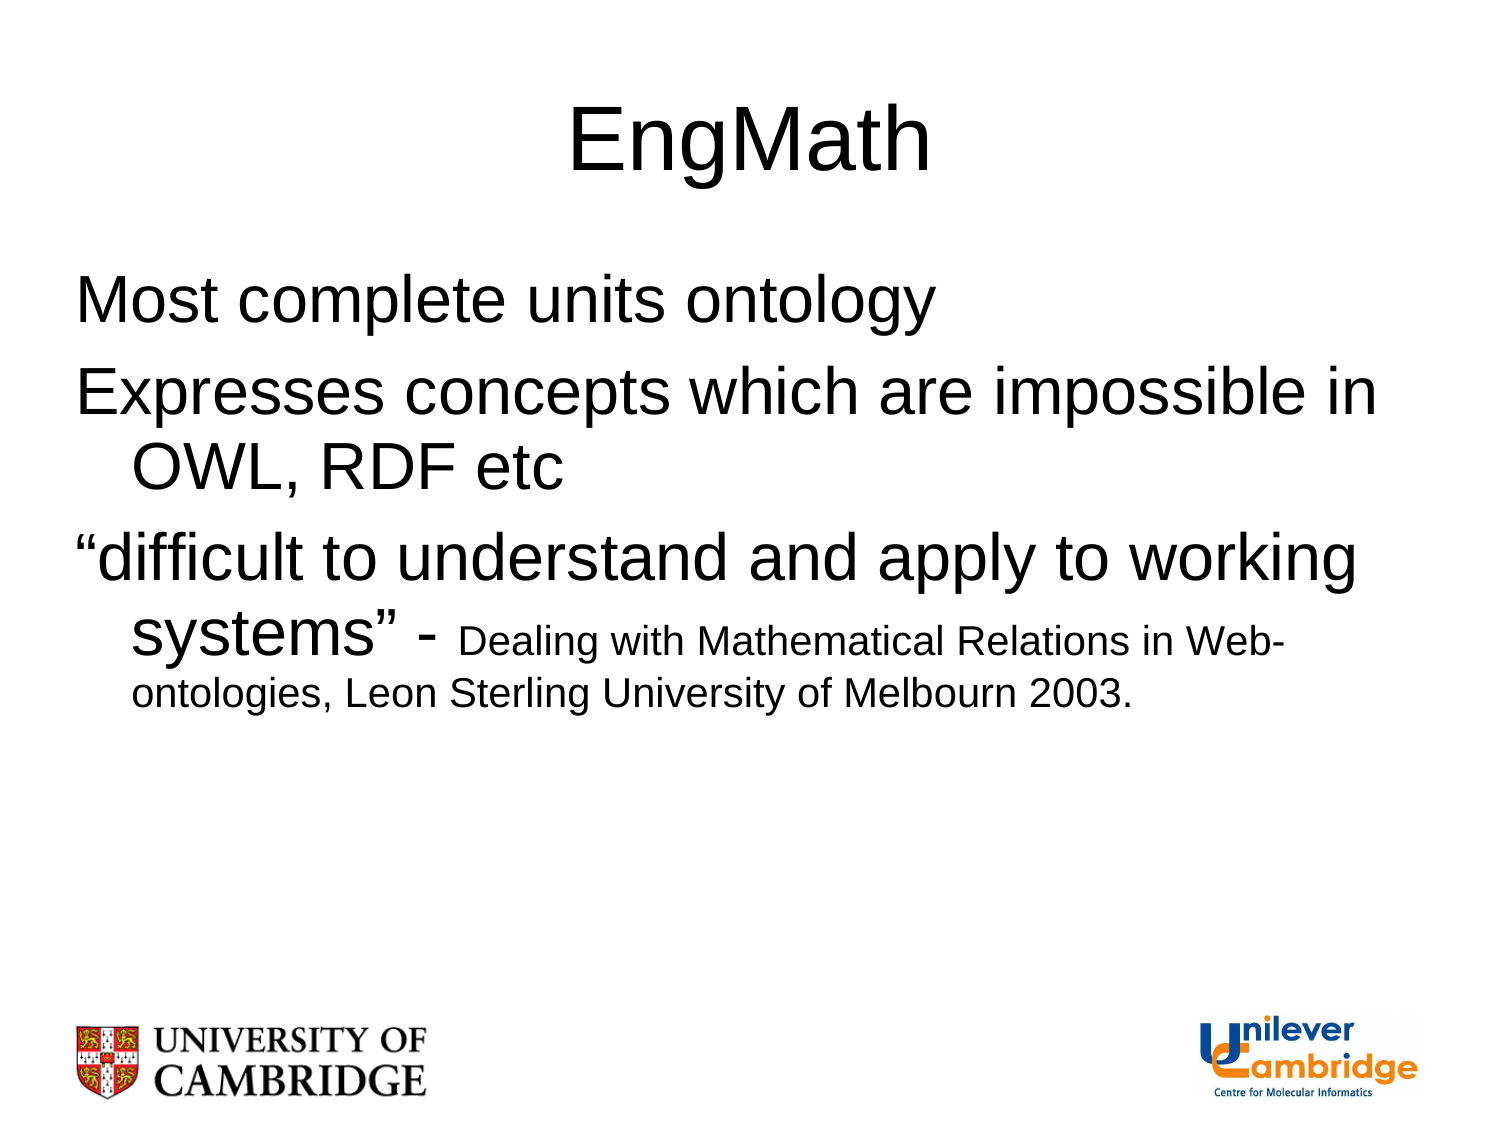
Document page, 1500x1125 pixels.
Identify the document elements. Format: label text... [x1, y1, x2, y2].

picture [1197, 1012, 1421, 1101]
title EngMath [75, 45, 1426, 233]
picture [62, 1012, 438, 1105]
list Most complete units ontology Expresses concepts which are impossible in OWL, RDF etc “difficult to understand and apply to working systems” - Dealing with Mathematical Relations in Web-ontologies, Leon Sterling University of Melbourn 2003. [75, 262, 1426, 991]
